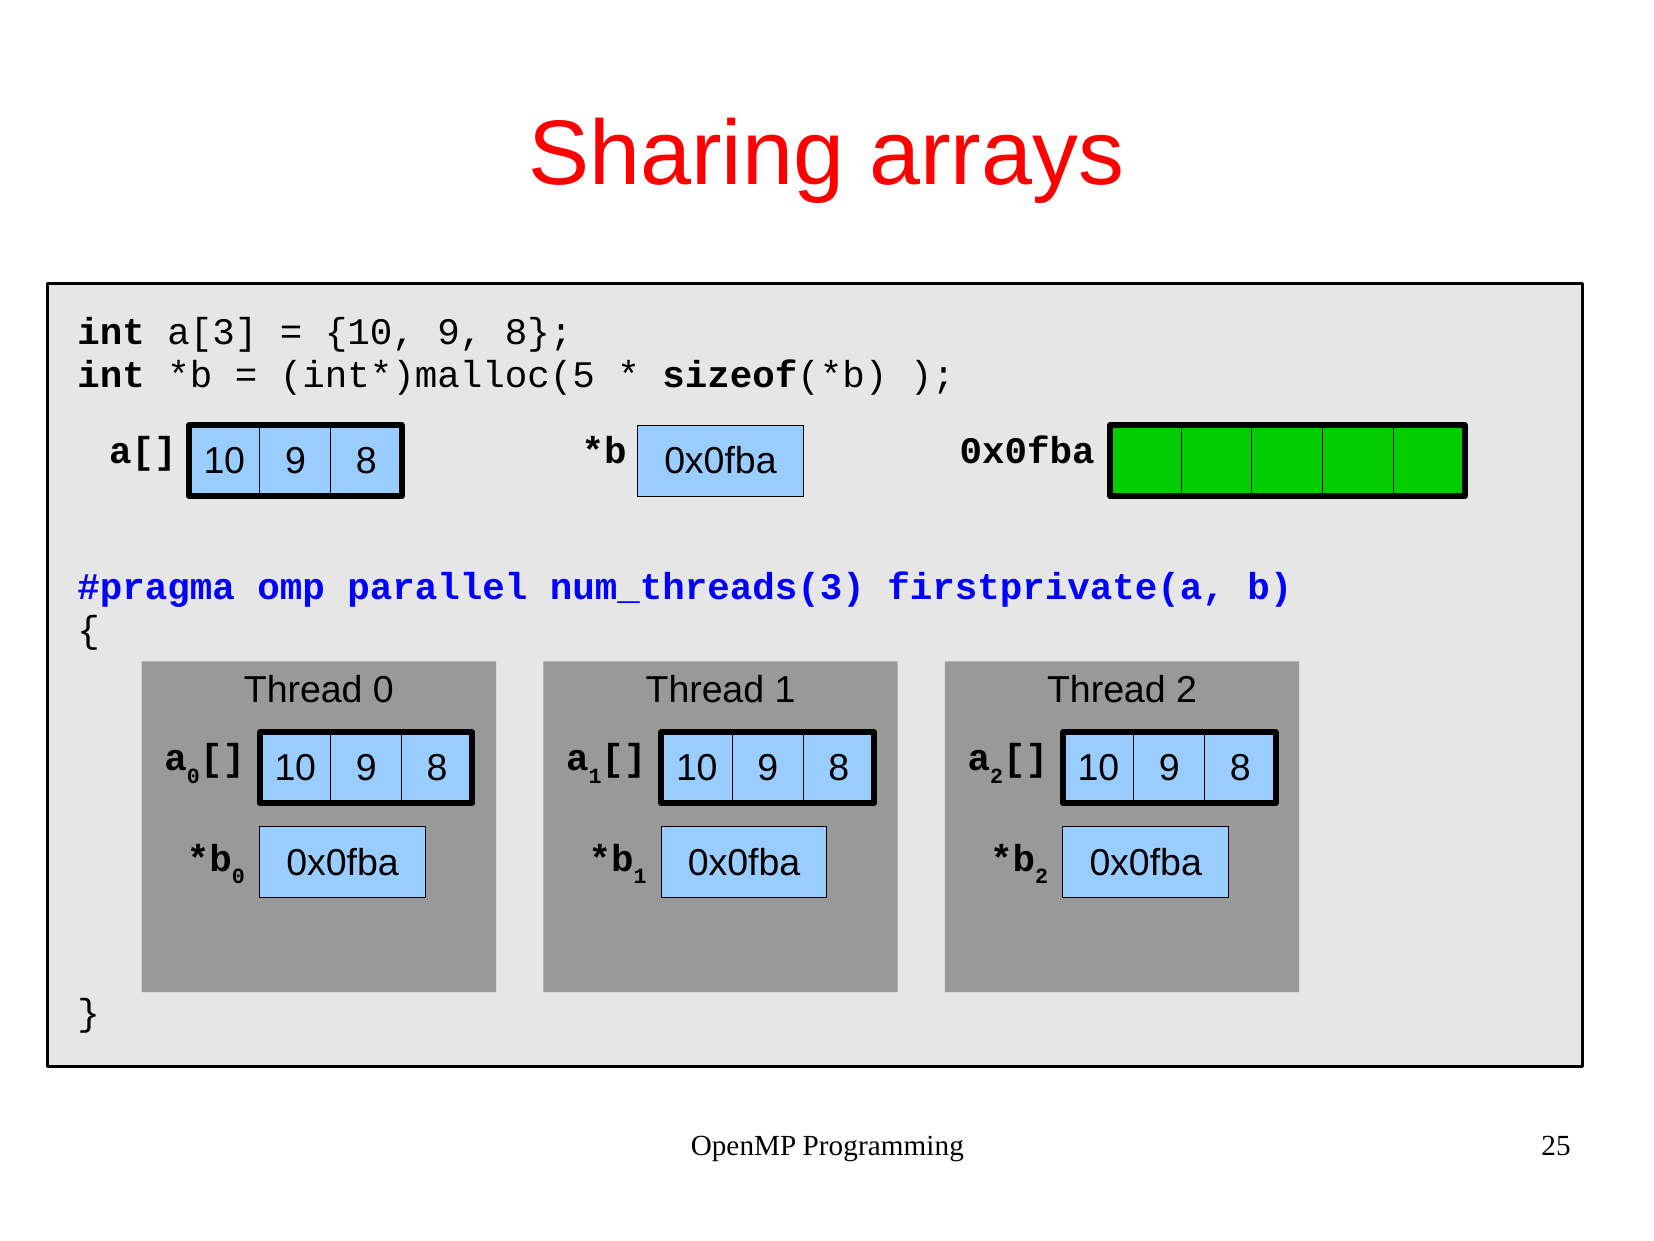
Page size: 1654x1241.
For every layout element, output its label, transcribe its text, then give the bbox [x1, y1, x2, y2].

text_box 9 [1133, 735, 1204, 800]
text_box 10 [1066, 735, 1133, 800]
text_box *b1 [573, 832, 661, 898]
text_box int a[3] = {10, 9, 8}; int *b = (int*)malloc(5 * sizeof(*b) ); #pragma omp parallel num_threads(3) firstprivate(a, b) { } [47, 283, 1583, 1067]
text_box 8 [803, 735, 871, 800]
text_box 0x0fba [944, 425, 1110, 483]
text_box Thread 1 [543, 661, 898, 993]
text_box 10 [263, 735, 330, 800]
text_box 10 [664, 735, 732, 800]
text_box a0[] [149, 732, 260, 798]
text_box 8 [1204, 735, 1273, 800]
text_box 9 [732, 735, 803, 800]
text_box [1113, 428, 1462, 493]
text_box 8 [401, 735, 469, 800]
text_box *b [566, 425, 637, 483]
text_box *b0 [172, 832, 259, 898]
title Sharing arrays [82, 49, 1571, 257]
text_box 0x0fba [259, 826, 426, 898]
text_box 0x0fba [661, 826, 827, 898]
text_box Thread 2 [944, 661, 1300, 993]
text_box 10 [192, 428, 259, 493]
text_box 0x0fba [637, 425, 804, 497]
text_box Thread 0 [141, 661, 497, 993]
text_box *b2 [975, 832, 1062, 898]
text_box 9 [259, 428, 330, 493]
text_box 0x0fba [1062, 826, 1229, 898]
text_box a[] [94, 425, 192, 483]
text_box a2[] [952, 732, 1063, 798]
text_box 8 [330, 428, 399, 493]
text_box a1[] [551, 732, 662, 798]
text_box 9 [330, 735, 401, 800]
